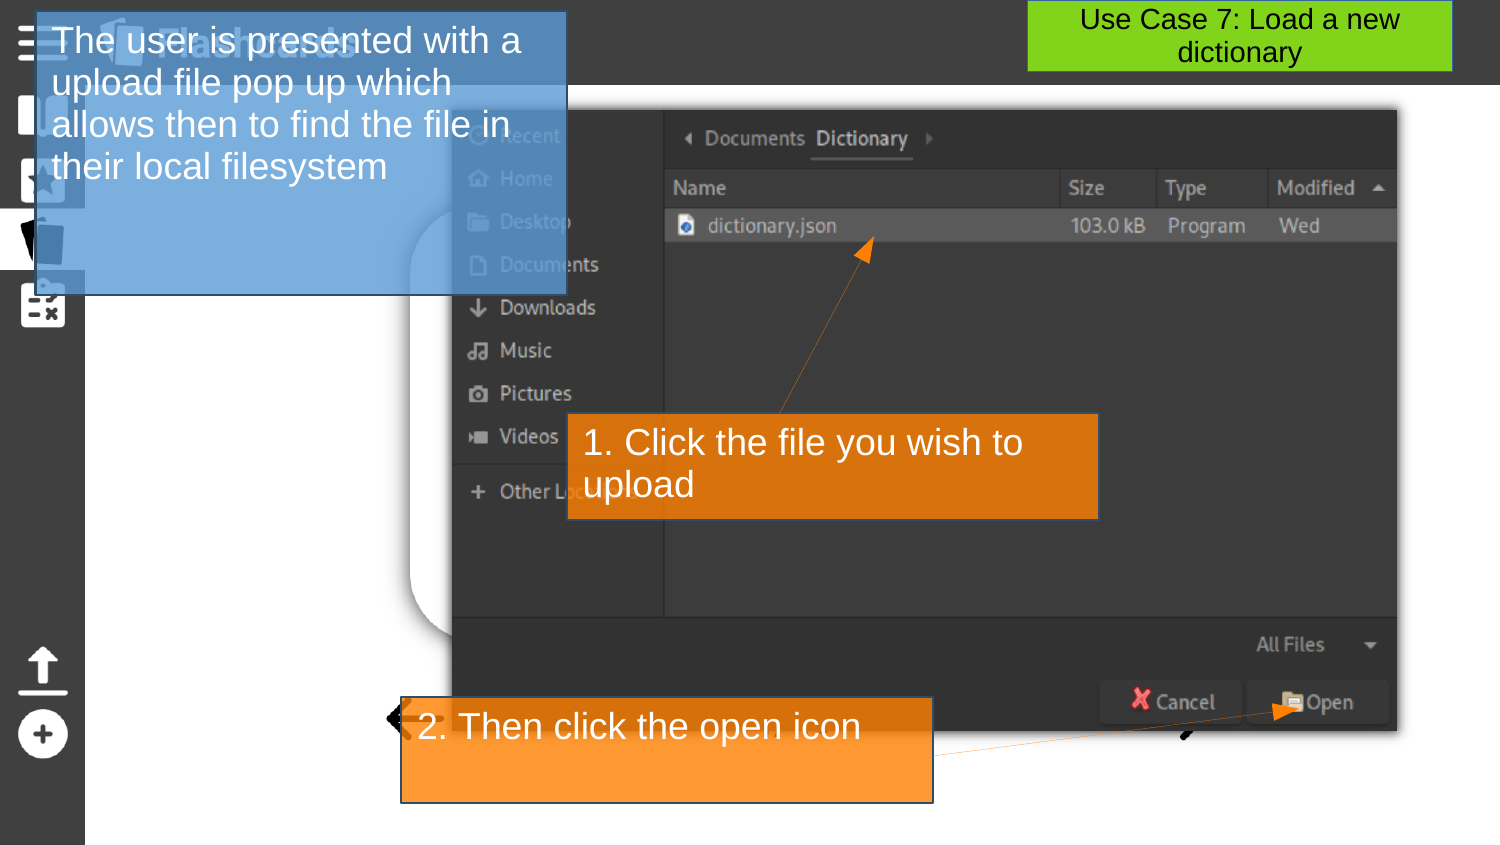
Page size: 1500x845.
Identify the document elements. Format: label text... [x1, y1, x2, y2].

text_box Use Case 7: Load a new dictionary [1027, 0, 1453, 72]
text_box 2. Then click the open icon [401, 696, 934, 804]
picture [0, 0, 1500, 845]
text_box The user is presented with a upload file pop up which allows then to find the file in their local filesystem [35, 11, 568, 295]
text_box 1. Click the file you wish to upload [566, 413, 1099, 520]
